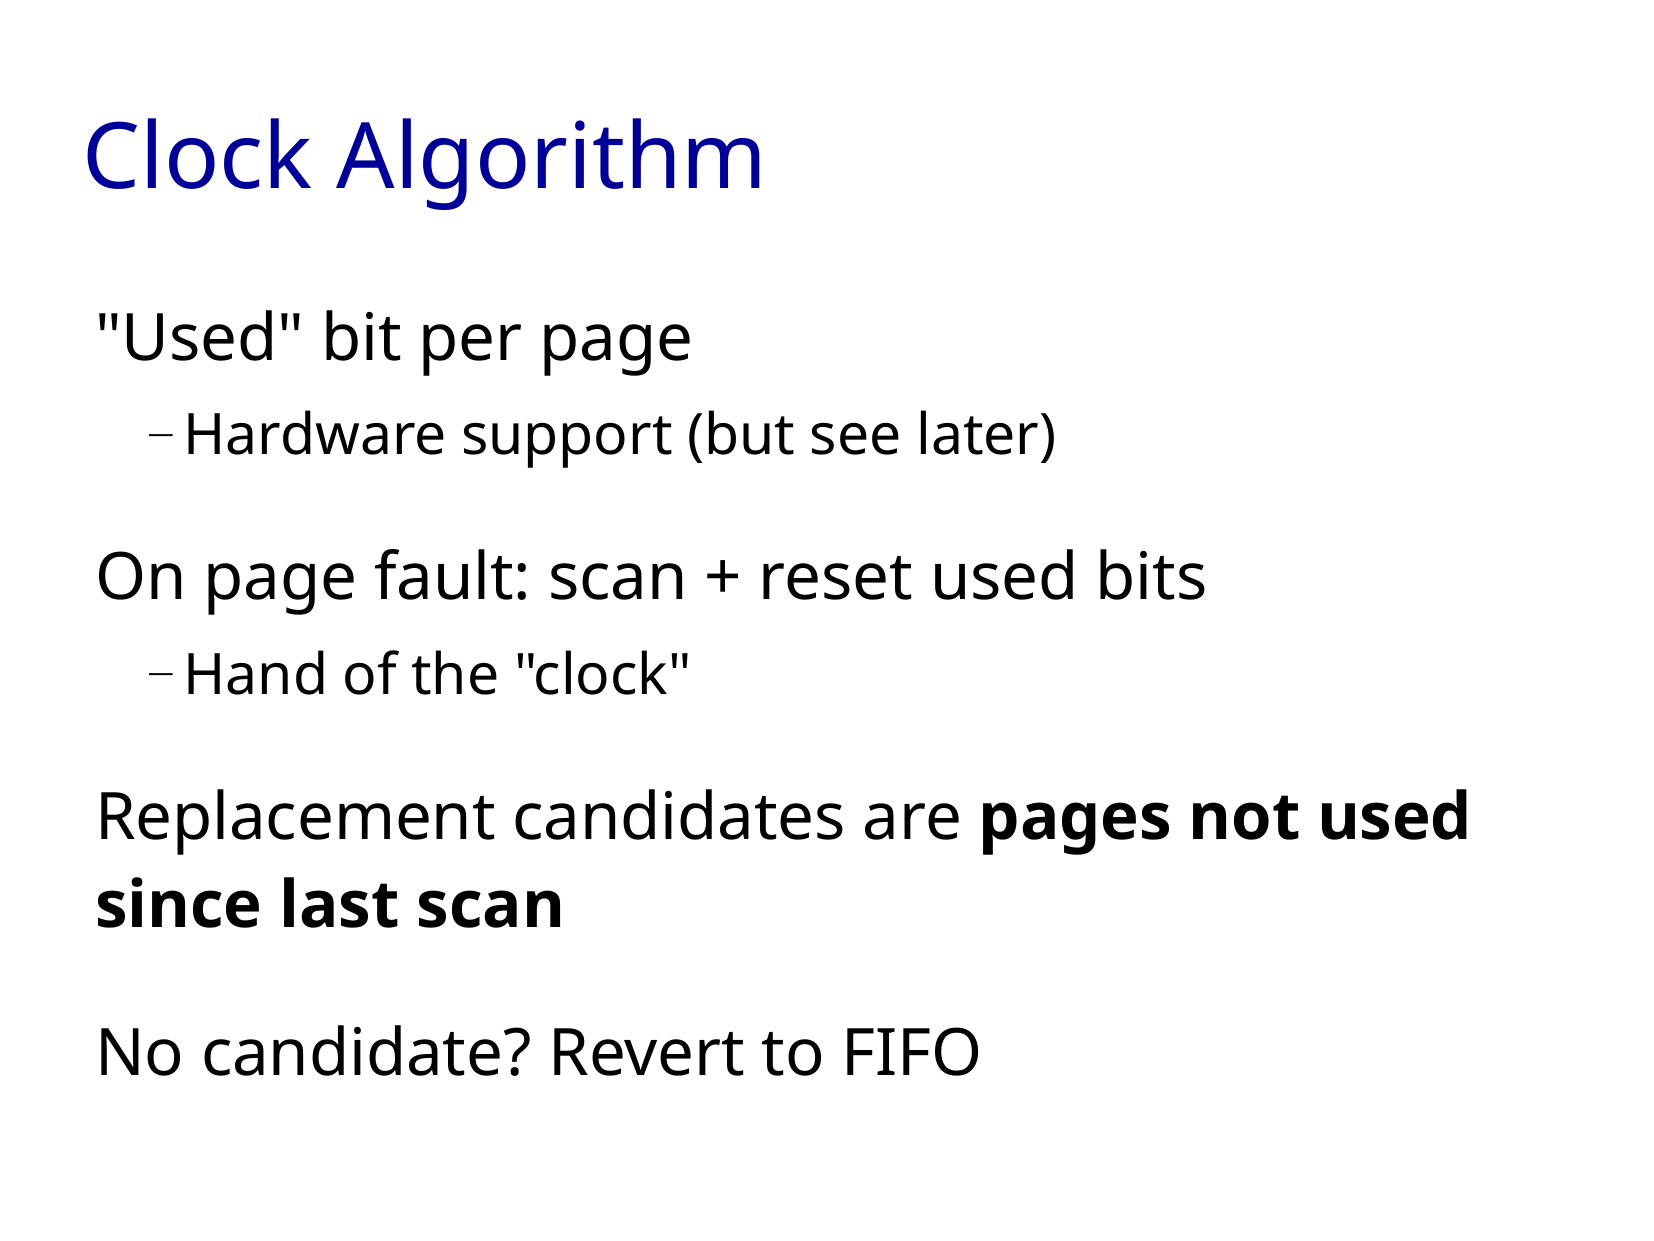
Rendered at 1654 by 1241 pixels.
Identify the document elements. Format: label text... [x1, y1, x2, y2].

title Clock Algorithm [82, 49, 1571, 257]
list "Used" bit per page Hardware support (but see later) On page fault: scan + reset used bits Hand of the "clock" Replacement candidates are pages not used since last scan No candidate? Revert to FIFO [60, 290, 1571, 1096]
